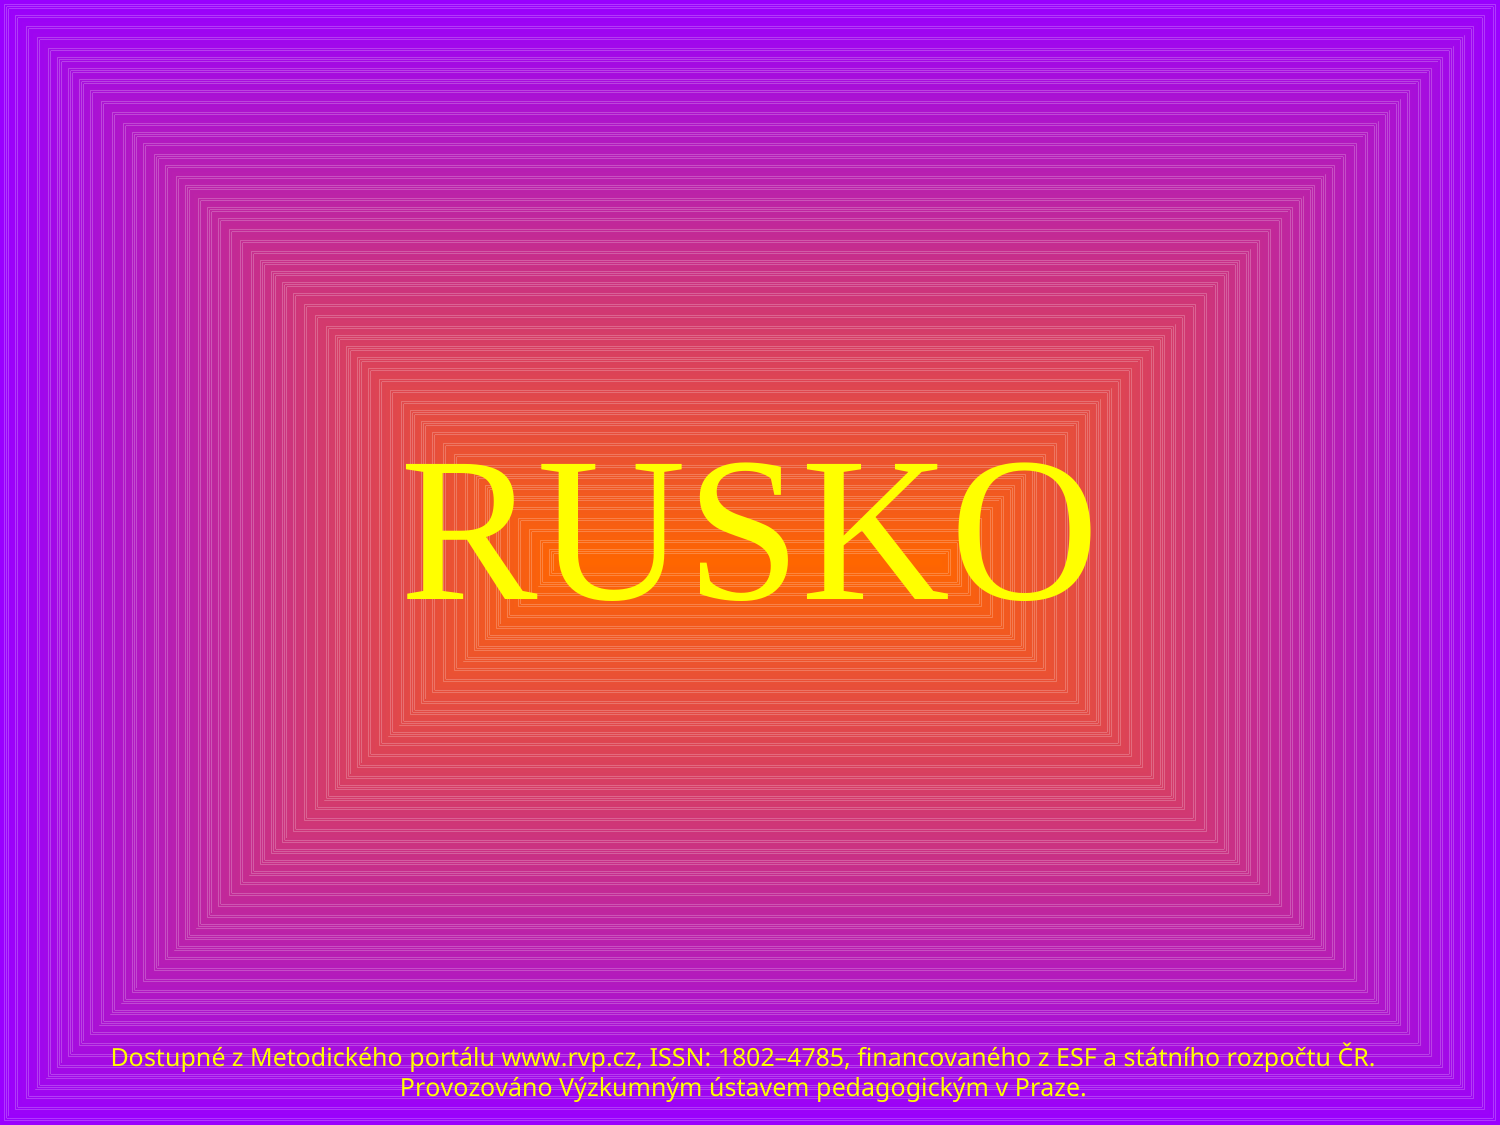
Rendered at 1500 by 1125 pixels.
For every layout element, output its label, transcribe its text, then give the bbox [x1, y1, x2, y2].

text_box RUSKO [0, 385, 1500, 649]
text_box Dostupné z Metodického portálu www.rvp.cz, ISSN: 1802–4785, financovaného z ESF a státního rozpočtu ČR. Provozováno Výzkumným ústavem pedagogickým v Praze. [35, 1041, 1454, 1102]
